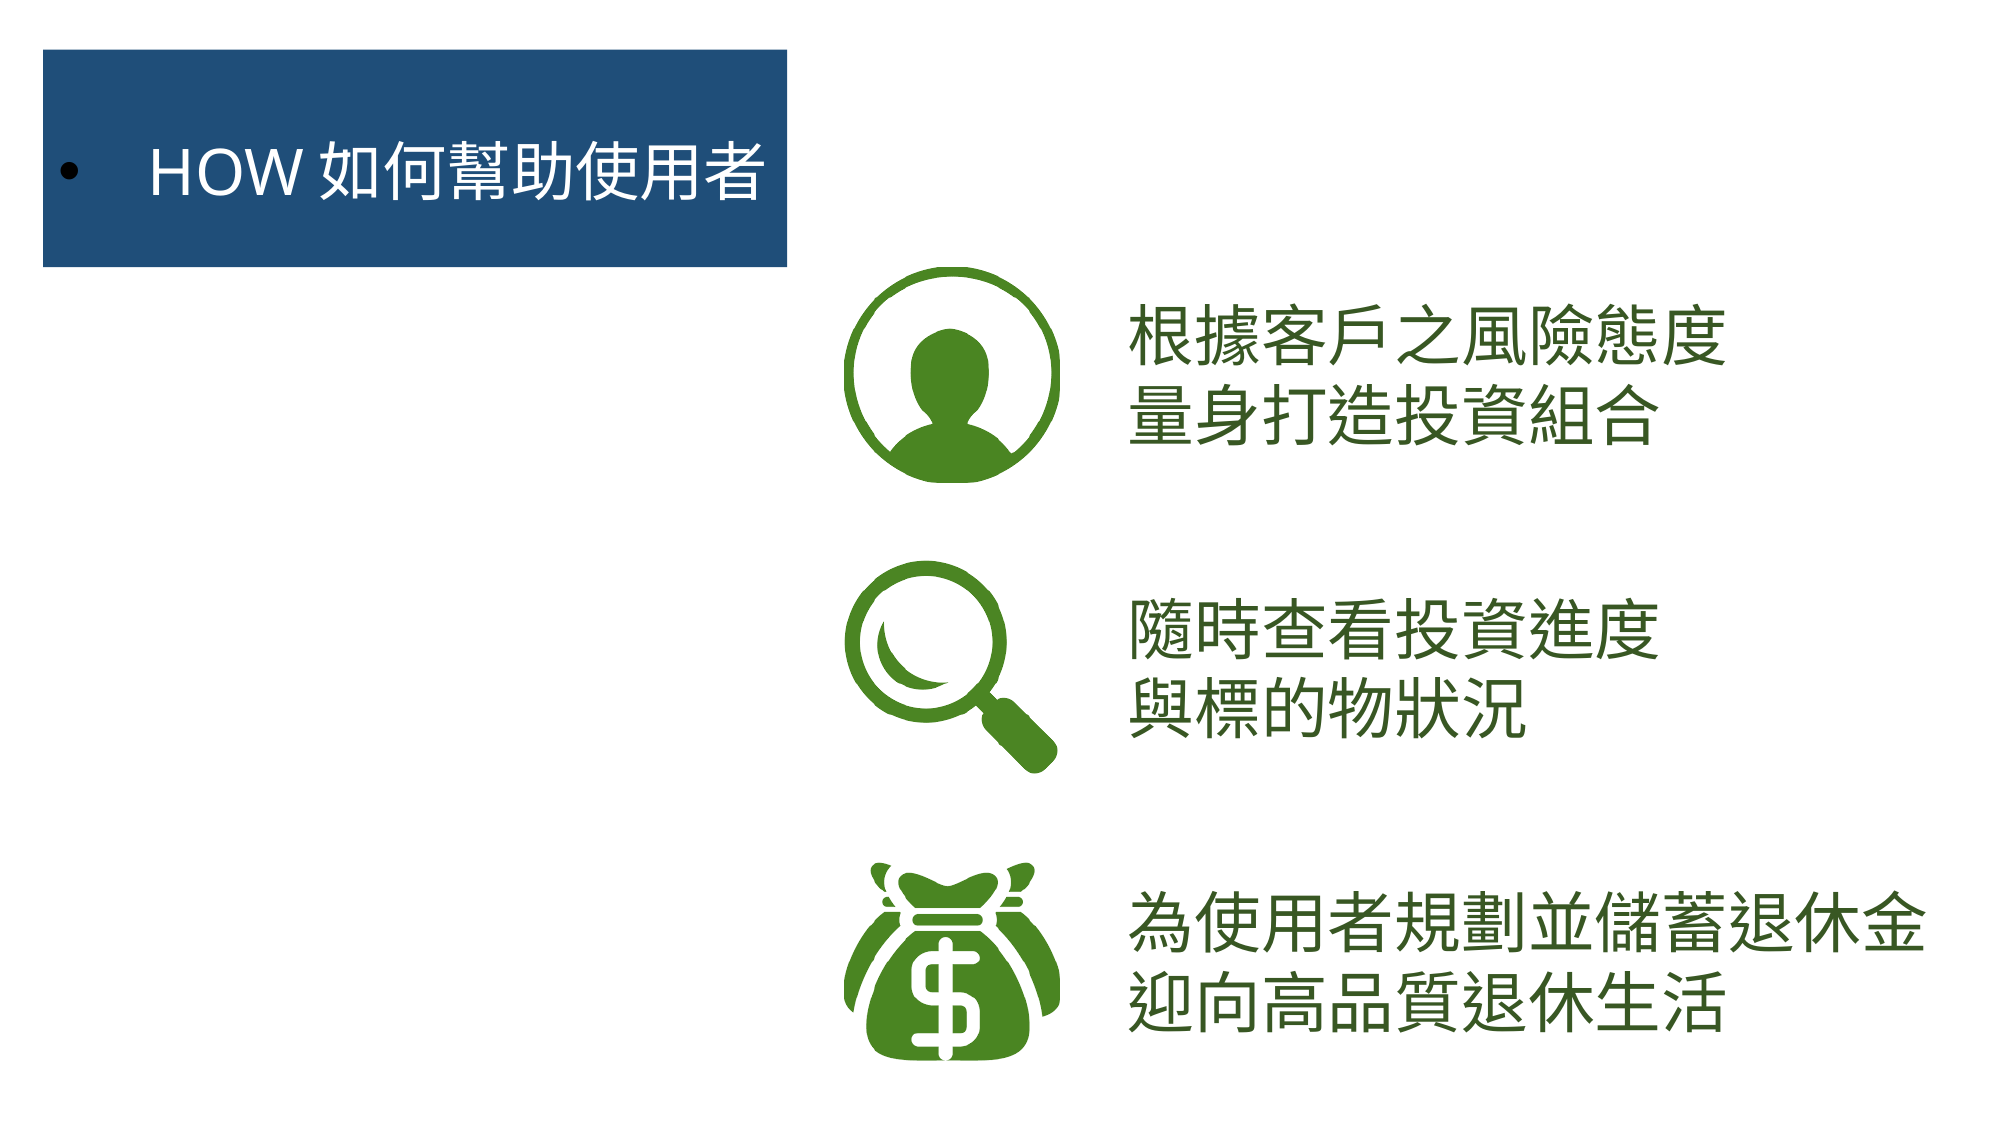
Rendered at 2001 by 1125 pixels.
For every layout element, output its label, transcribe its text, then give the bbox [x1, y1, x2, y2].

picture [844, 560, 1060, 776]
picture [844, 853, 1060, 1070]
text_box HOW如何幫助使用者 [43, 49, 788, 268]
text_box 根據客戶之風險態度 量身打造投資組合 [1112, 286, 1815, 464]
text_box 隨時查看投資進度與標的物狀況 [1112, 579, 1683, 757]
picture [844, 267, 1060, 483]
text_box 為使用者規劃並儲蓄退休金迎向高品質退休生活 [1112, 873, 1949, 1050]
